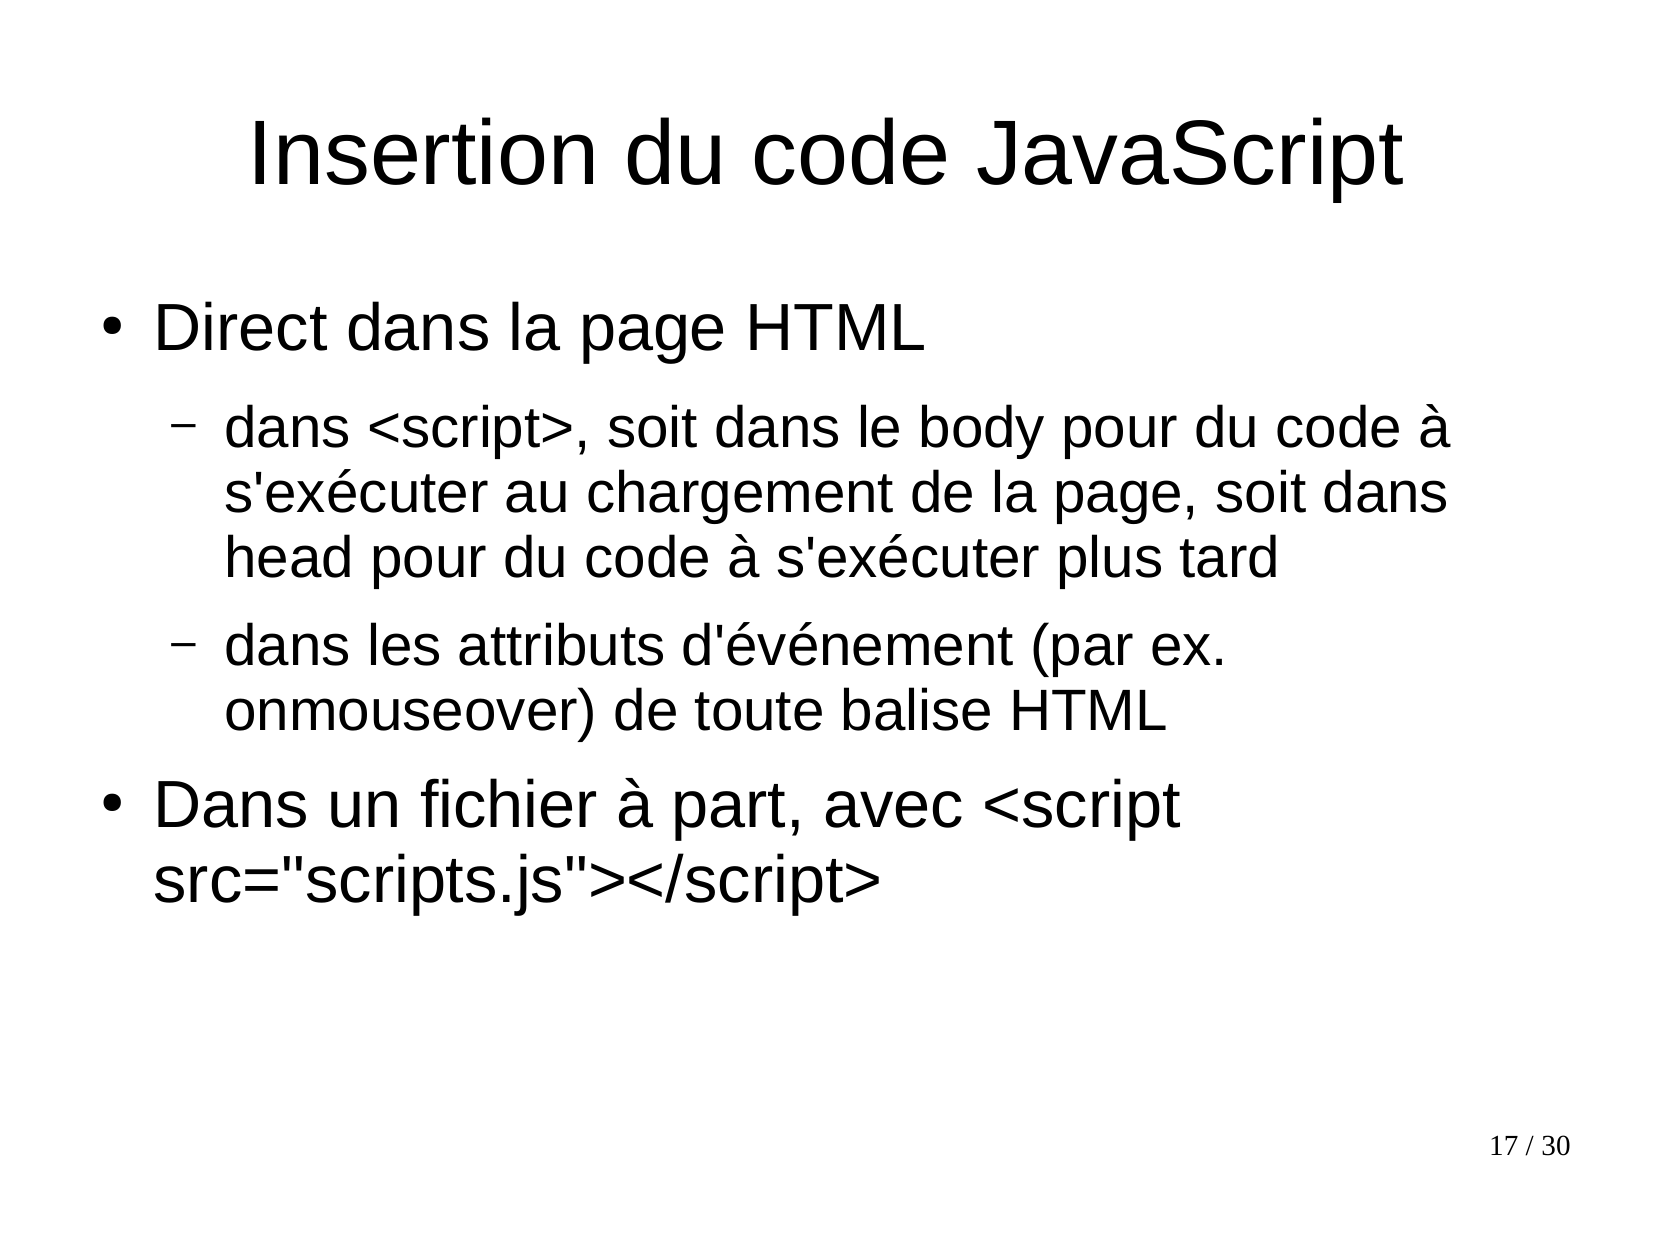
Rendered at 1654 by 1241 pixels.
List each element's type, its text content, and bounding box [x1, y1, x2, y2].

title Insertion du code JavaScript [82, 49, 1571, 257]
list Direct dans la page HTML dans <script>, soit dans le body pour du code à s'exécuter au chargement de la page, soit dans head pour du code à s'exécuter plus tard dans les attributs d'événement (par ex. onmouseover) de toute balise HTML Dans un fichier à part, avec <script src="scripts.js"></script> [82, 290, 1571, 1010]
